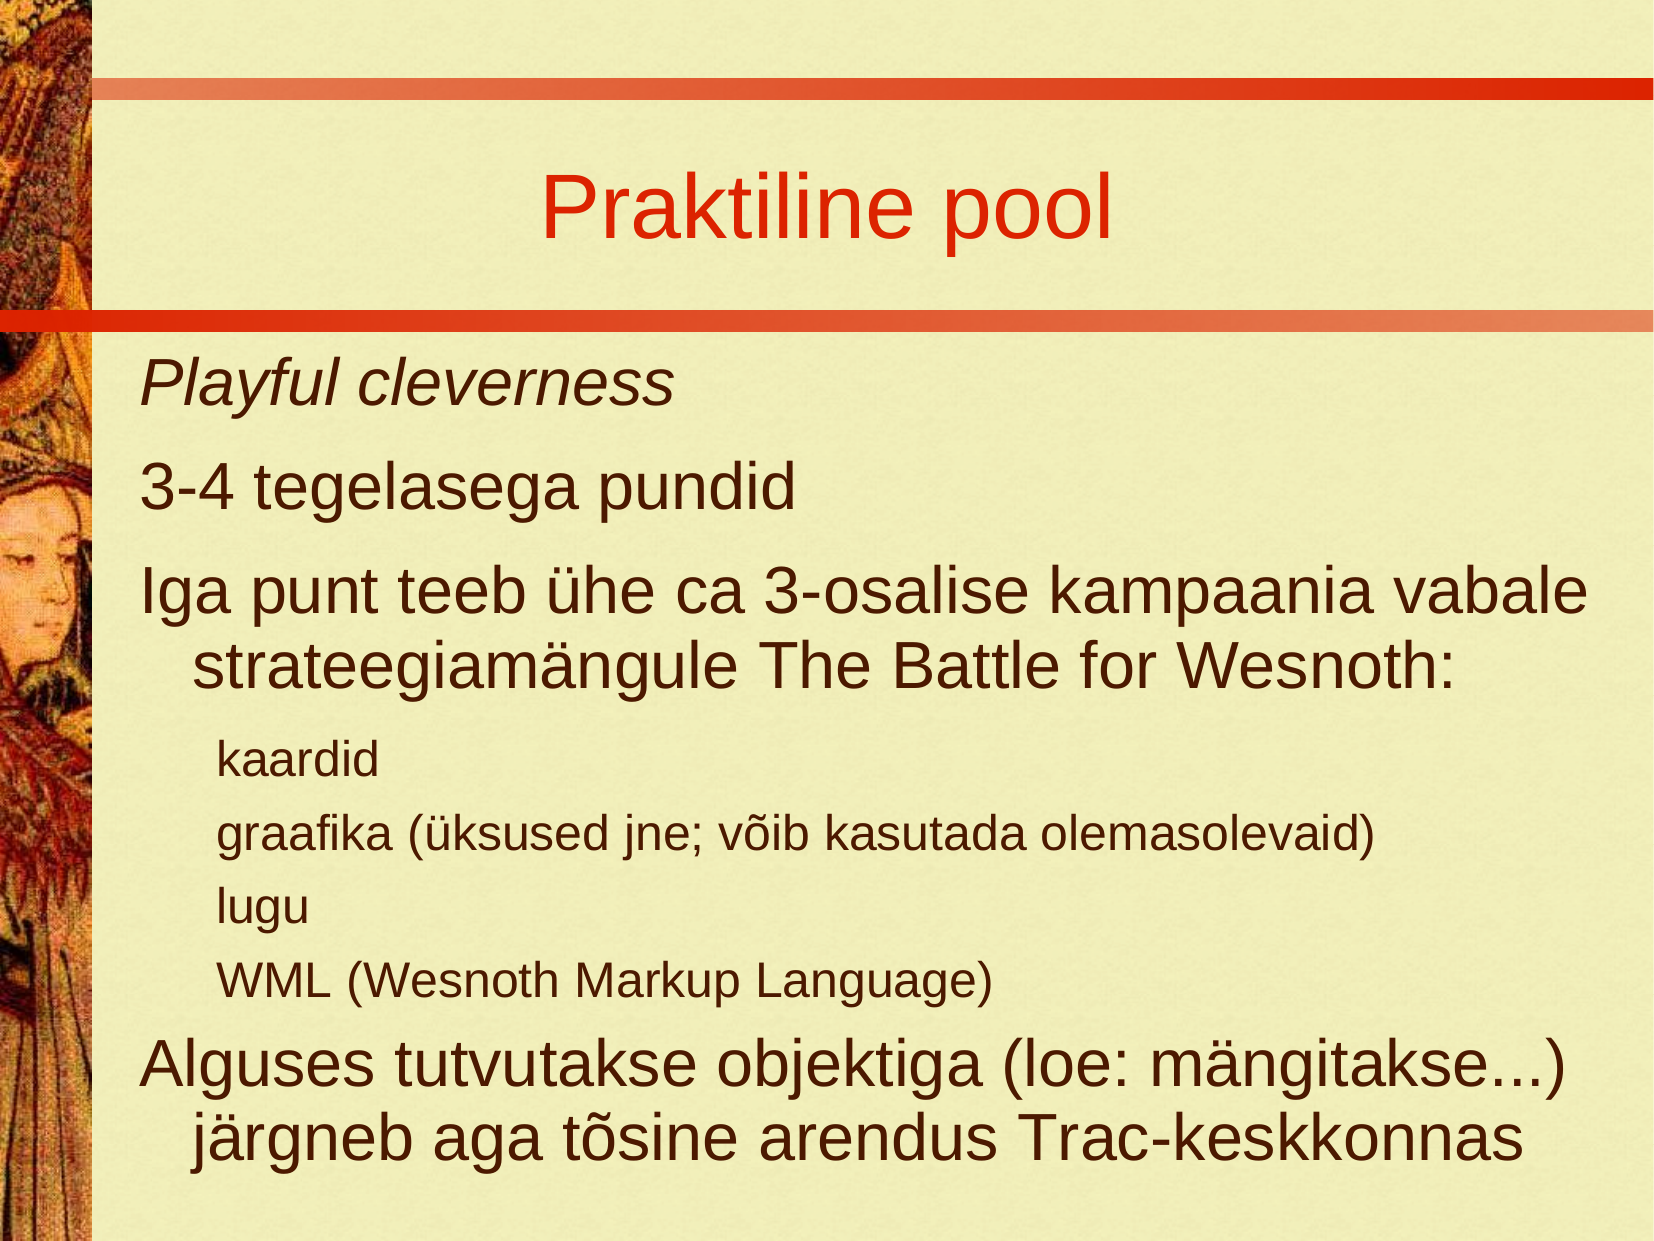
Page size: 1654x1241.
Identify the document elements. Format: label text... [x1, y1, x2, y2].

picture [0, 0, 1654, 310]
list Playful cleverness 3-4 tegelasega pundid Iga punt teeb ühe ca 3-osalise kampaania vabale strateegiamängule The Battle for Wesnoth: kaardid graafika (üksused jne; võib kasutada olemasolevaid) lugu WML (Wesnoth Markup Language) Alguses tutvutakse objektiga (loe: mängitakse...) järgneb aga tõsine arendus Trac-keskkonnas [121, 344, 1654, 1176]
title Praktiline pool [121, 102, 1534, 311]
picture [0, 332, 1654, 1241]
